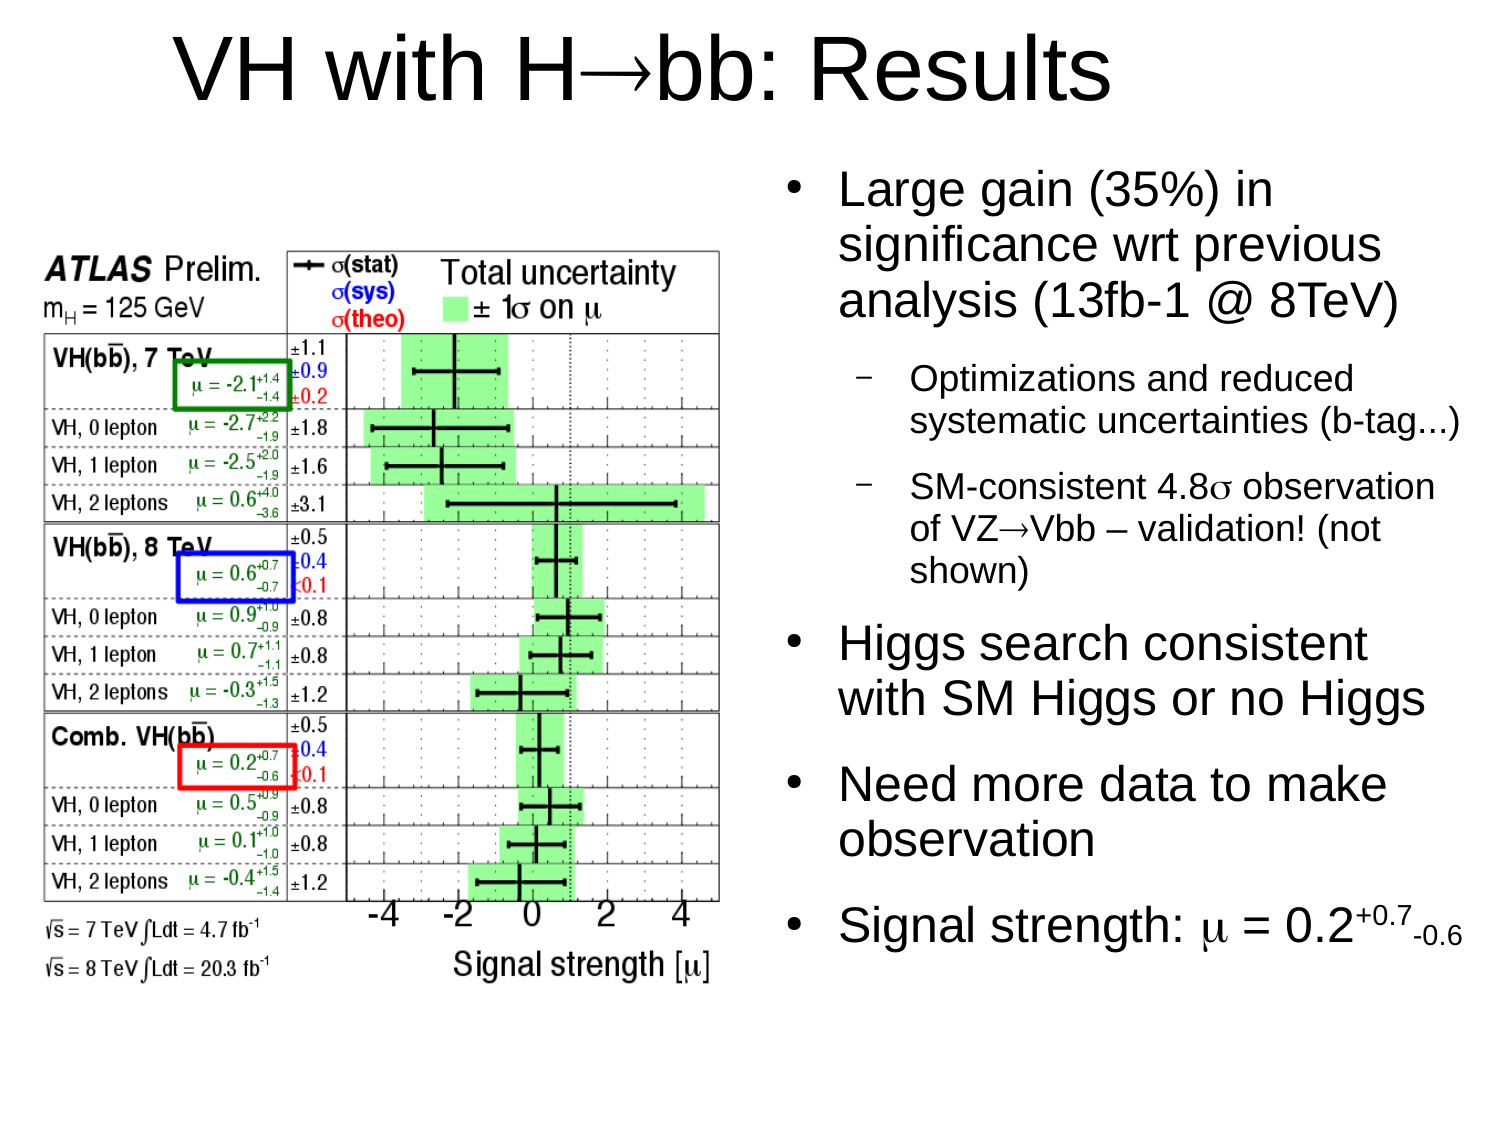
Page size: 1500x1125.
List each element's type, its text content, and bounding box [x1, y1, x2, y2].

list Large gain (35%) in significance wrt previous analysis (13fb-1 @ 8TeV) Optimizations and reduced systematic uncertainties (b-tag...) SM-consistent 4.8s observation of VZVbb – validation! (not shown) Higgs search consistent with SM Higgs or no Higgs Need more data to make observation Signal strength: m = 0.2+0.7-0.6 [767, 160, 1471, 1000]
title VH with Hbb: Results [172, 0, 1328, 138]
picture [29, 224, 733, 1004]
